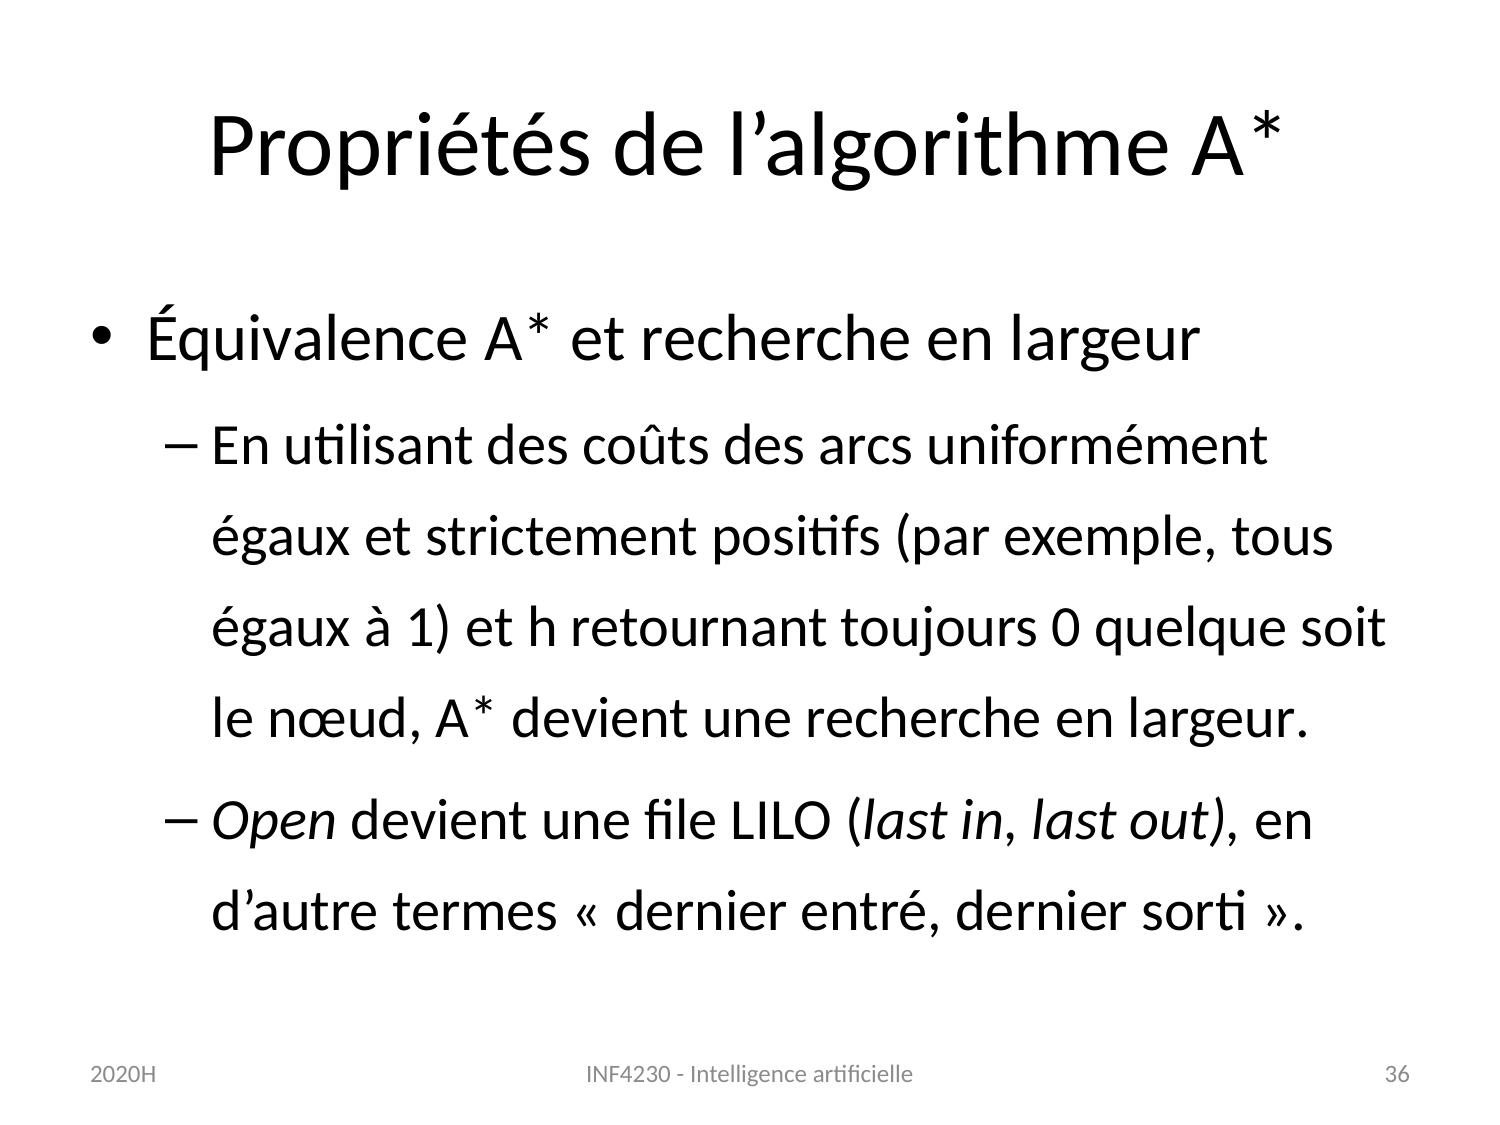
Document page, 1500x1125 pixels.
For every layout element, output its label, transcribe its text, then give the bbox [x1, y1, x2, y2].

title Propriétés de l’algorithme A* [75, 45, 1425, 233]
slide_number 2020H [75, 1042, 425, 1103]
footer INF4230 - Intelligence artificielle [512, 1042, 988, 1103]
list Équivalence A* et recherche en largeur En utilisant des coûts des arcs uniformément égaux et strictement positifs (par exemple, tous égaux à 1) et h retournant toujours 0 quelque soit le nœud, A* devient une recherche en largeur. Open devient une file LILO (last in, last out), en d’autre termes « dernier entré, dernier sorti ». [75, 262, 1425, 1005]
slide_number <numéro> [1074, 1042, 1425, 1103]
